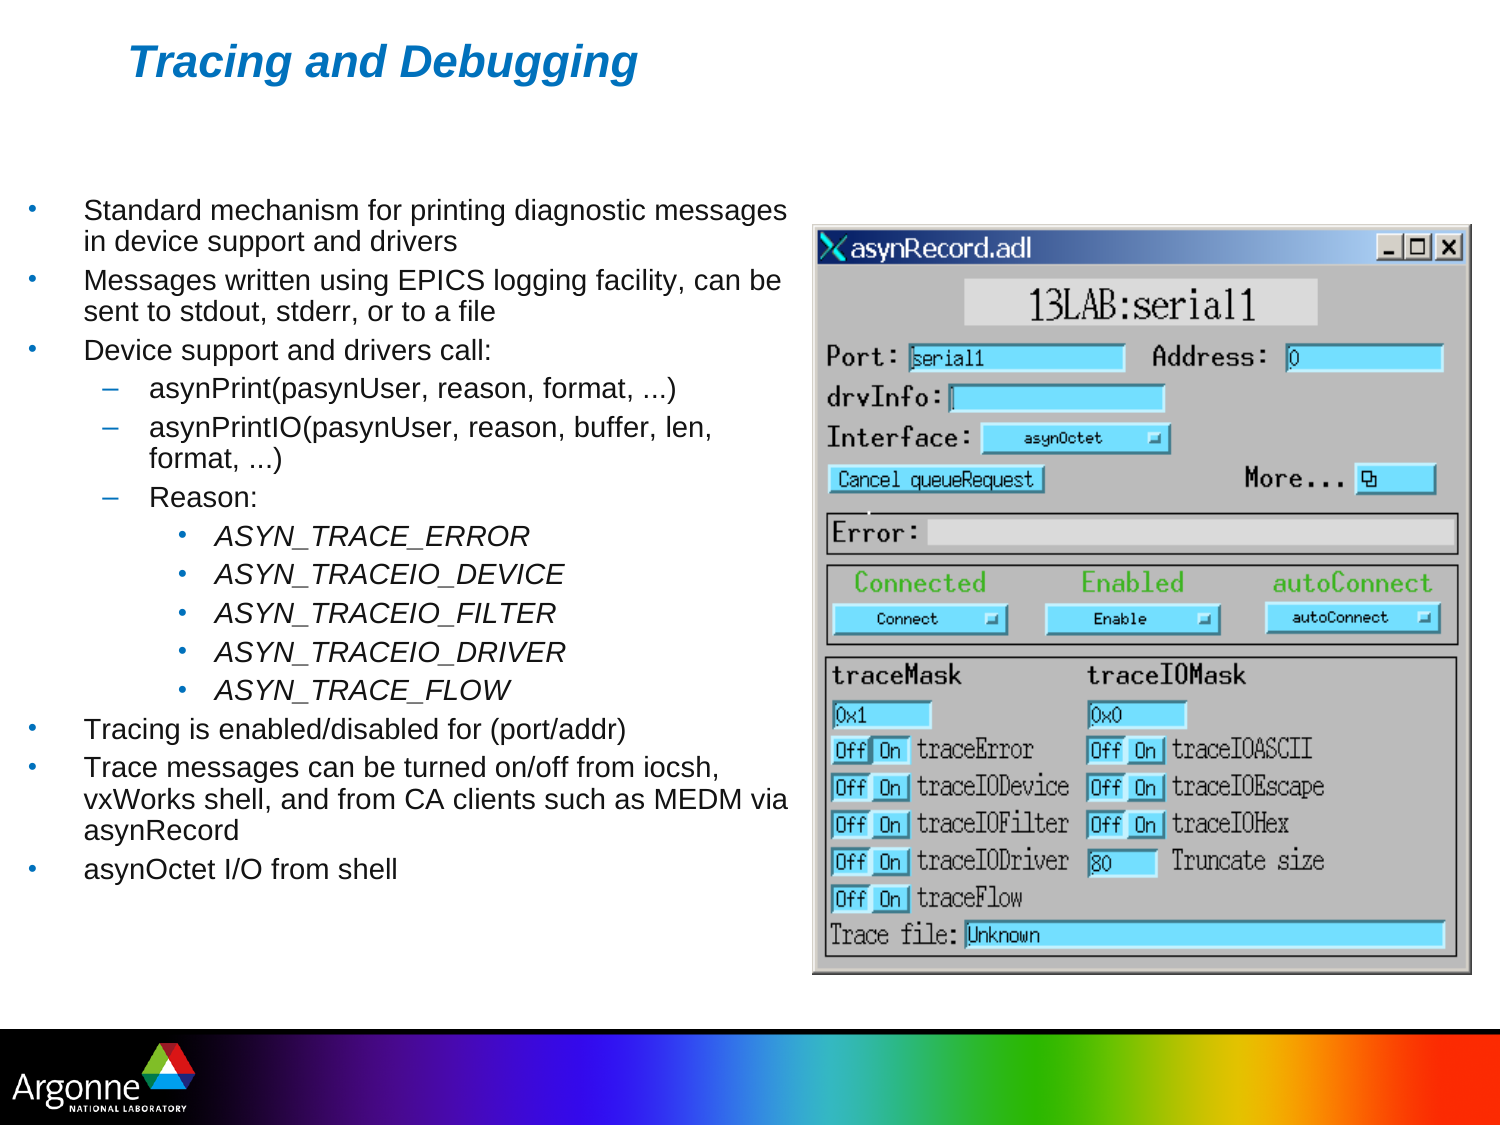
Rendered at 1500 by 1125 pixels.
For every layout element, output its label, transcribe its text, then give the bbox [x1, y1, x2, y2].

title Tracing and Debugging [112, 37, 1388, 95]
picture [0, 1029, 1500, 1125]
picture [812, 224, 1472, 976]
list Standard mechanism for printing diagnostic messages in device support and drivers Messages written using EPICS logging facility, can be sent to stdout, stderr, or to a file Device support and drivers call: asynPrint(pasynUser, reason, format, ...) asynPrintIO(pasynUser, reason, buffer, len, format, ...) Reason: ASYN_TRACE_ERROR ASYN_TRACEIO_DEVICE ASYN_TRACEIO_FILTER ASYN_TRACEIO_DRIVER ASYN_TRACE_FLOW Tracing is enabled/disabled for (port/addr) Trace messages can be turned on/off from iocsh, vxWorks shell, and from CA clients such as MEDM via asynRecord asynOctet I/O from shell [12, 187, 813, 894]
